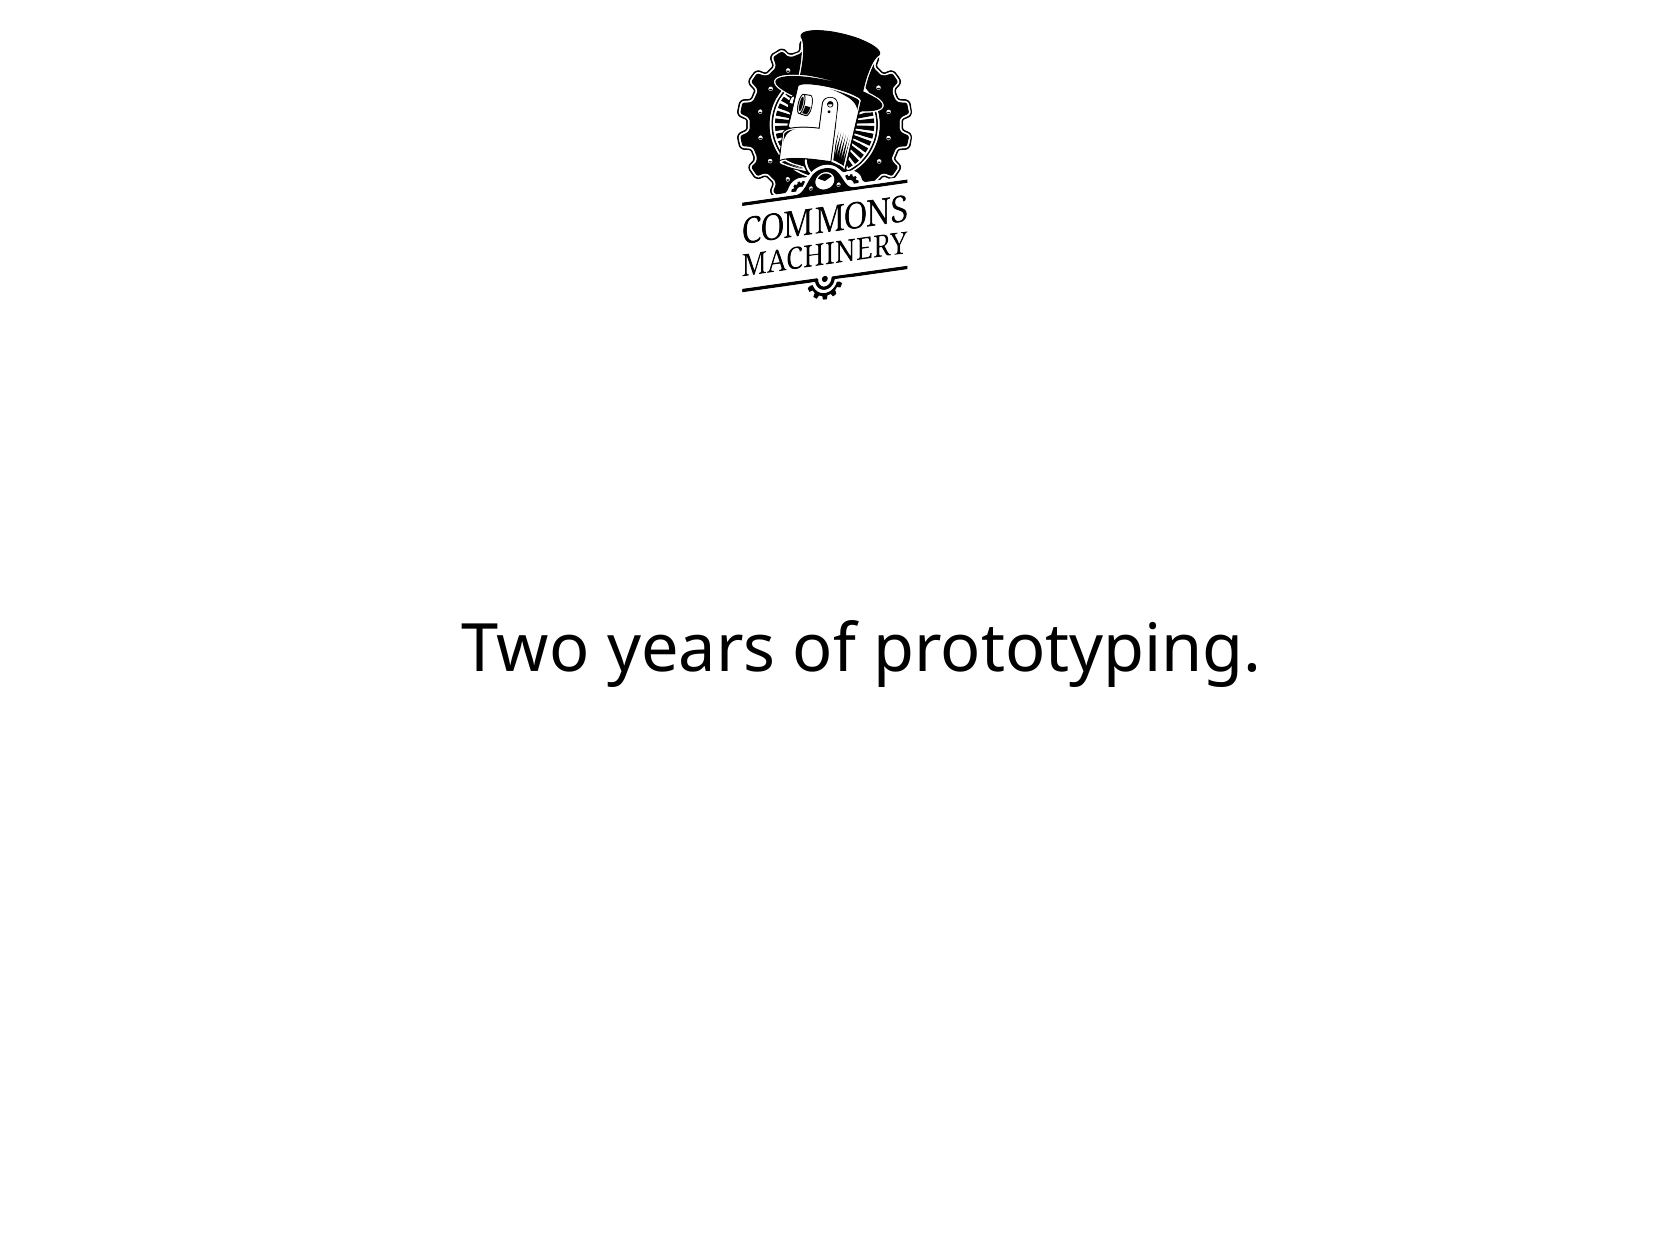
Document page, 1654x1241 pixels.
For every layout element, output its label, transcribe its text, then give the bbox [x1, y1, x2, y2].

list Two years of prototyping. [82, 360, 1571, 1080]
picture [737, 30, 912, 300]
